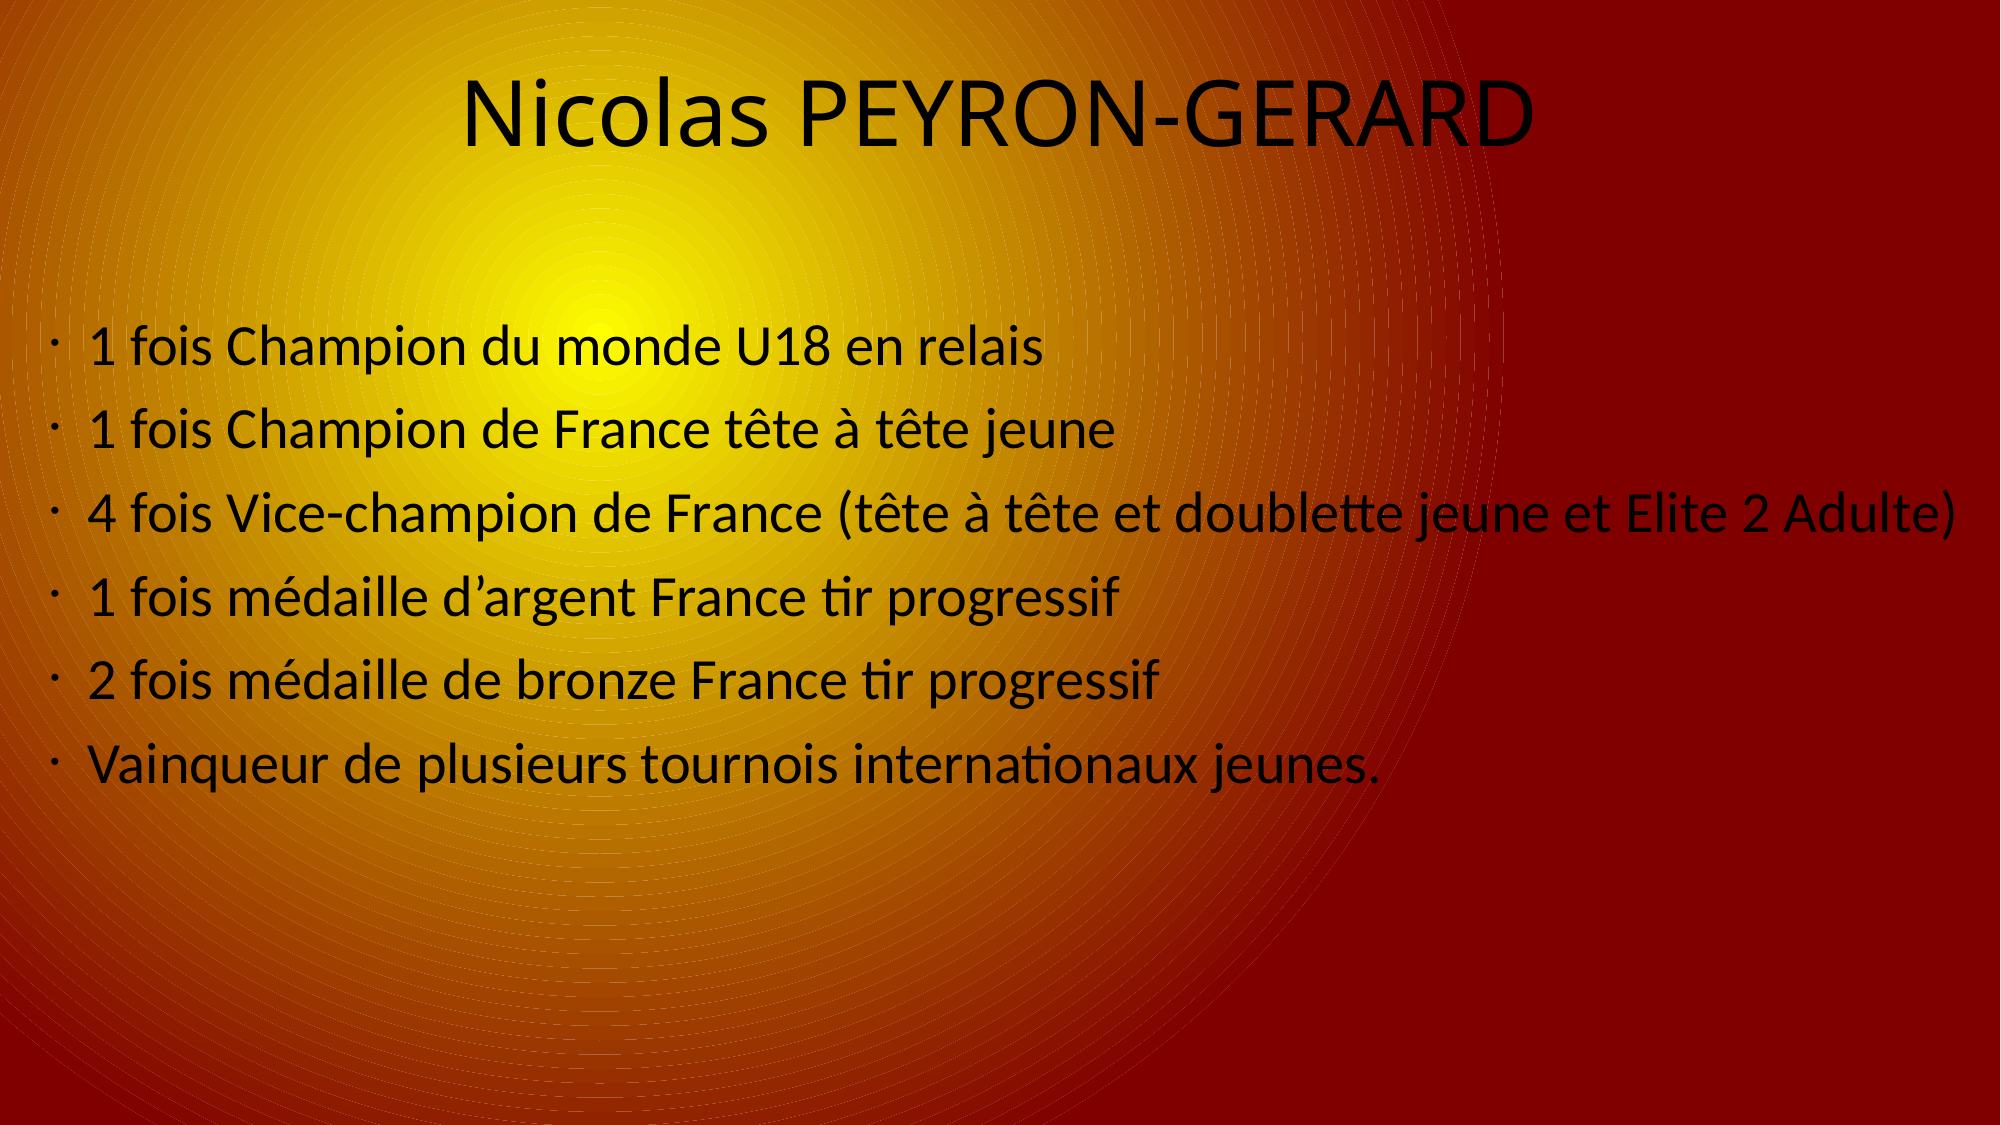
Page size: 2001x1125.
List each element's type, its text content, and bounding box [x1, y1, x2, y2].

text_box 1 fois Champion du monde U18 en relais 1 fois Champion de France tête à tête jeune 4 fois Vice-champion de France (tête à tête et doublette jeune et Elite 2 Adulte) 1 fois médaille d’argent France tir progressif 2 fois médaille de bronze France tir progressif Vainqueur de plusieurs tournois internationaux jeunes. [35, 307, 2001, 969]
title Nicolas PEYRON-GERARD [137, 59, 1863, 278]
